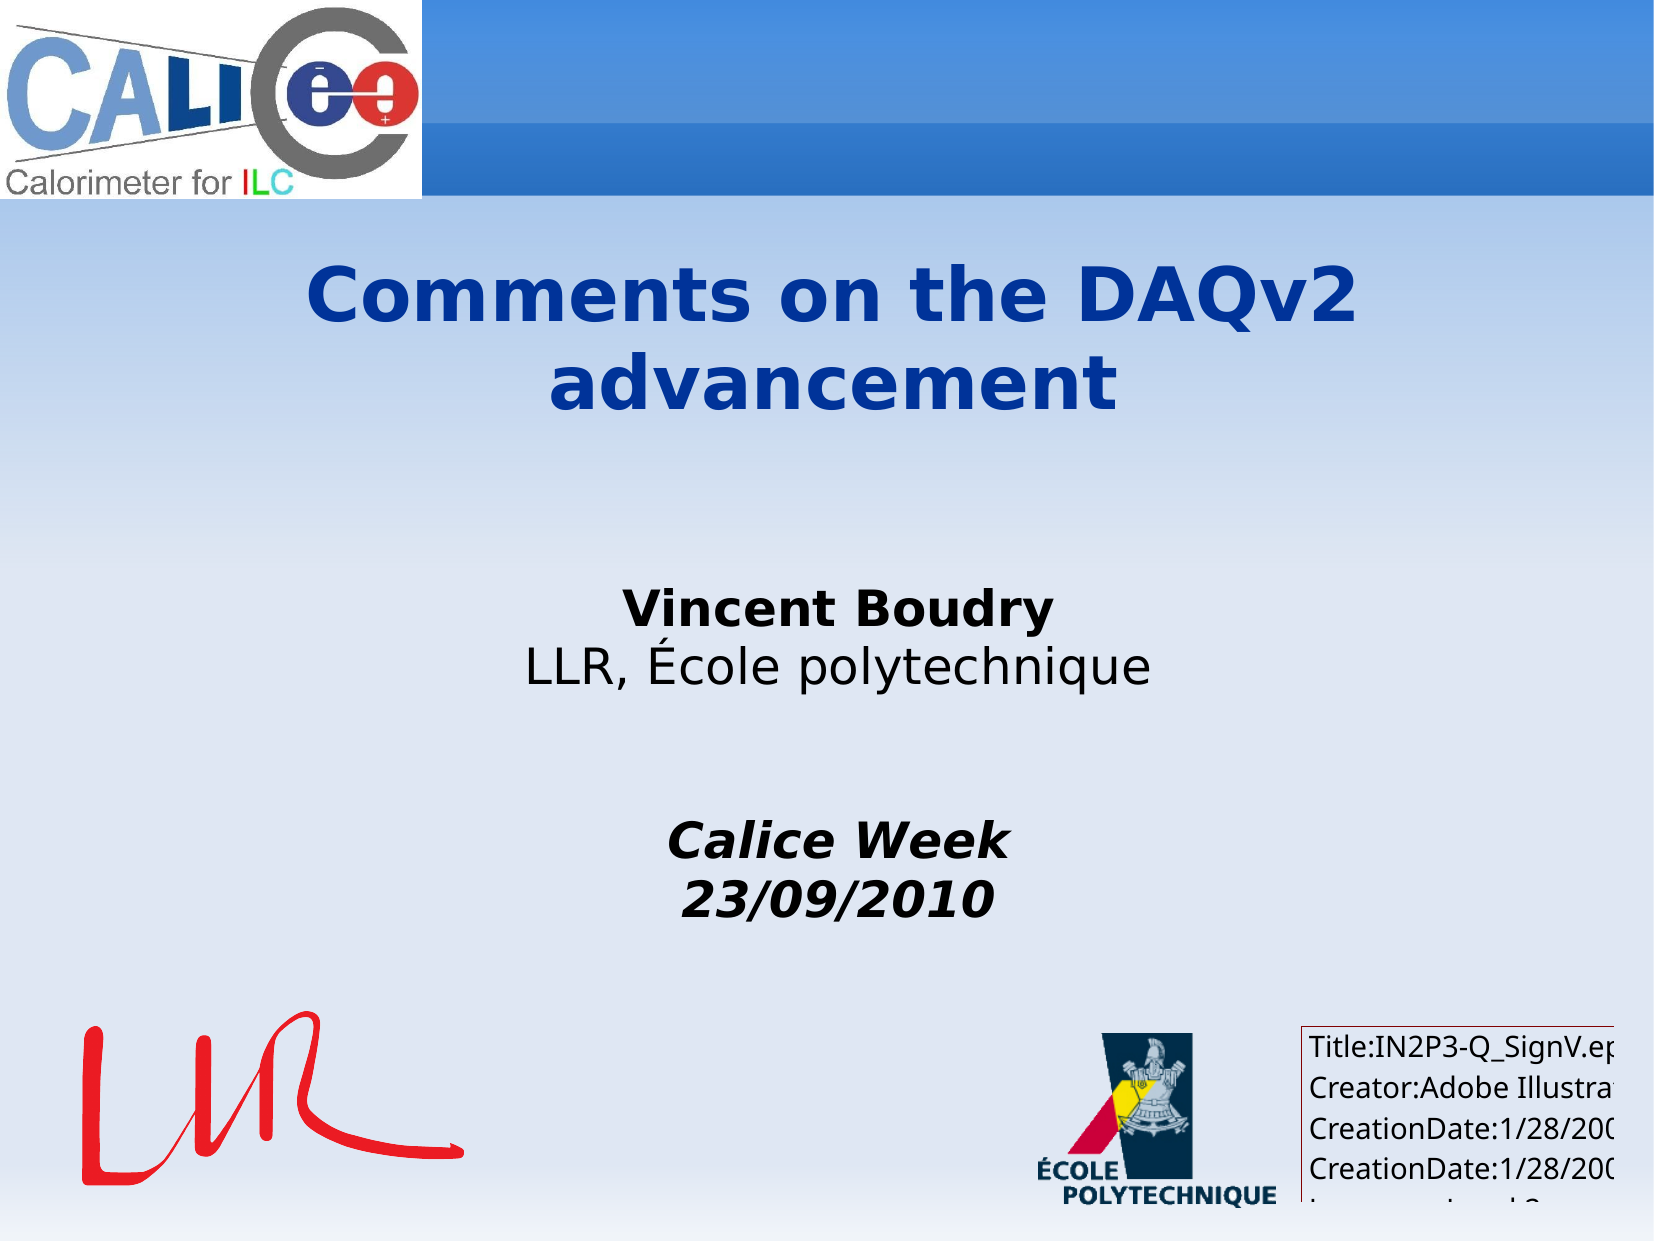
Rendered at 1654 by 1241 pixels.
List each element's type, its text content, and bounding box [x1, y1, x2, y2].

subtitle Vincent Boudry LLR, École polytechnique Calice Week 23/09/2010 [59, 504, 1595, 1004]
picture [0, 0, 1654, 1241]
title Comments on the DAQv2 advancement [21, 236, 1646, 444]
